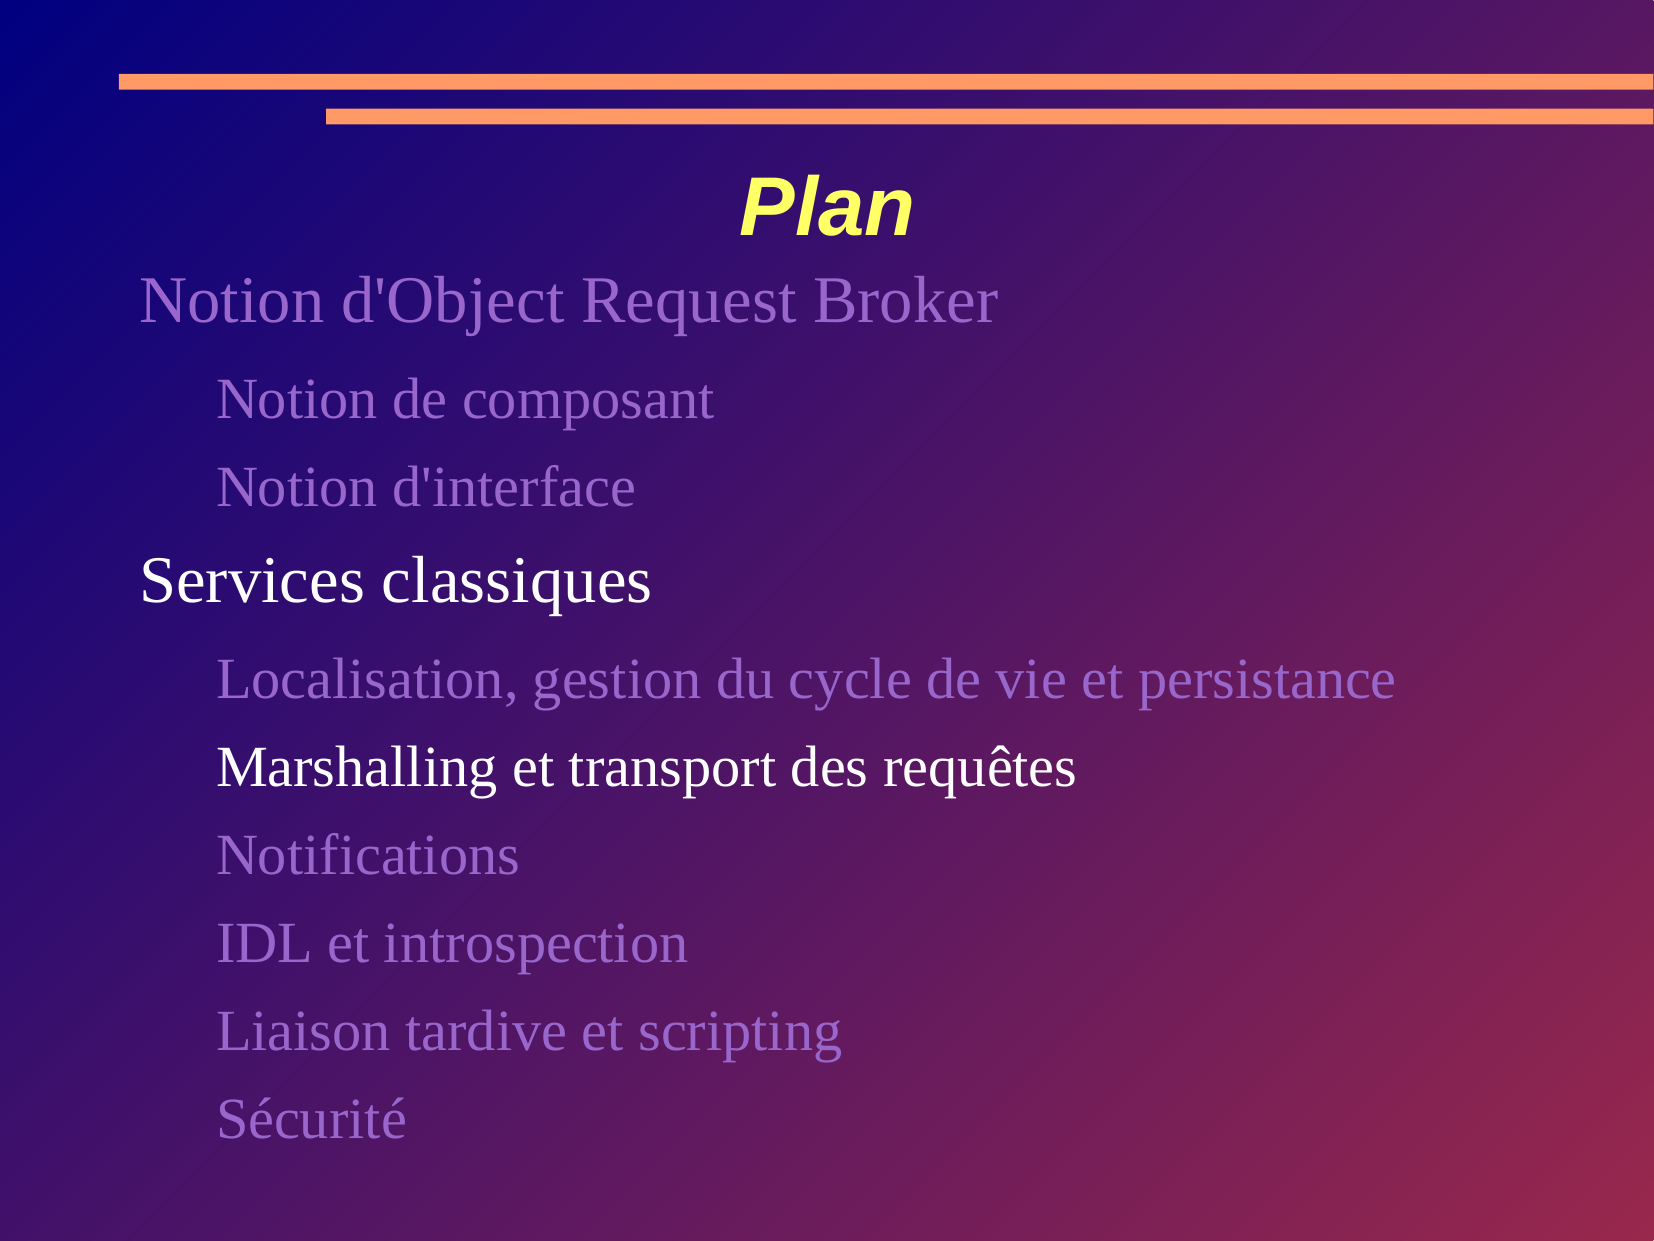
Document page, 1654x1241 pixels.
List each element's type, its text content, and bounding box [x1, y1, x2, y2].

title Plan [121, 102, 1534, 262]
list Notion d'Object Request Broker Notion de composant Notion d'interface Services classiques Localisation, gestion du cycle de vie et persistance Marshalling et transport des requêtes Notifications IDL et introspection Liaison tardive et scripting Sécurité [121, 262, 1534, 1152]
